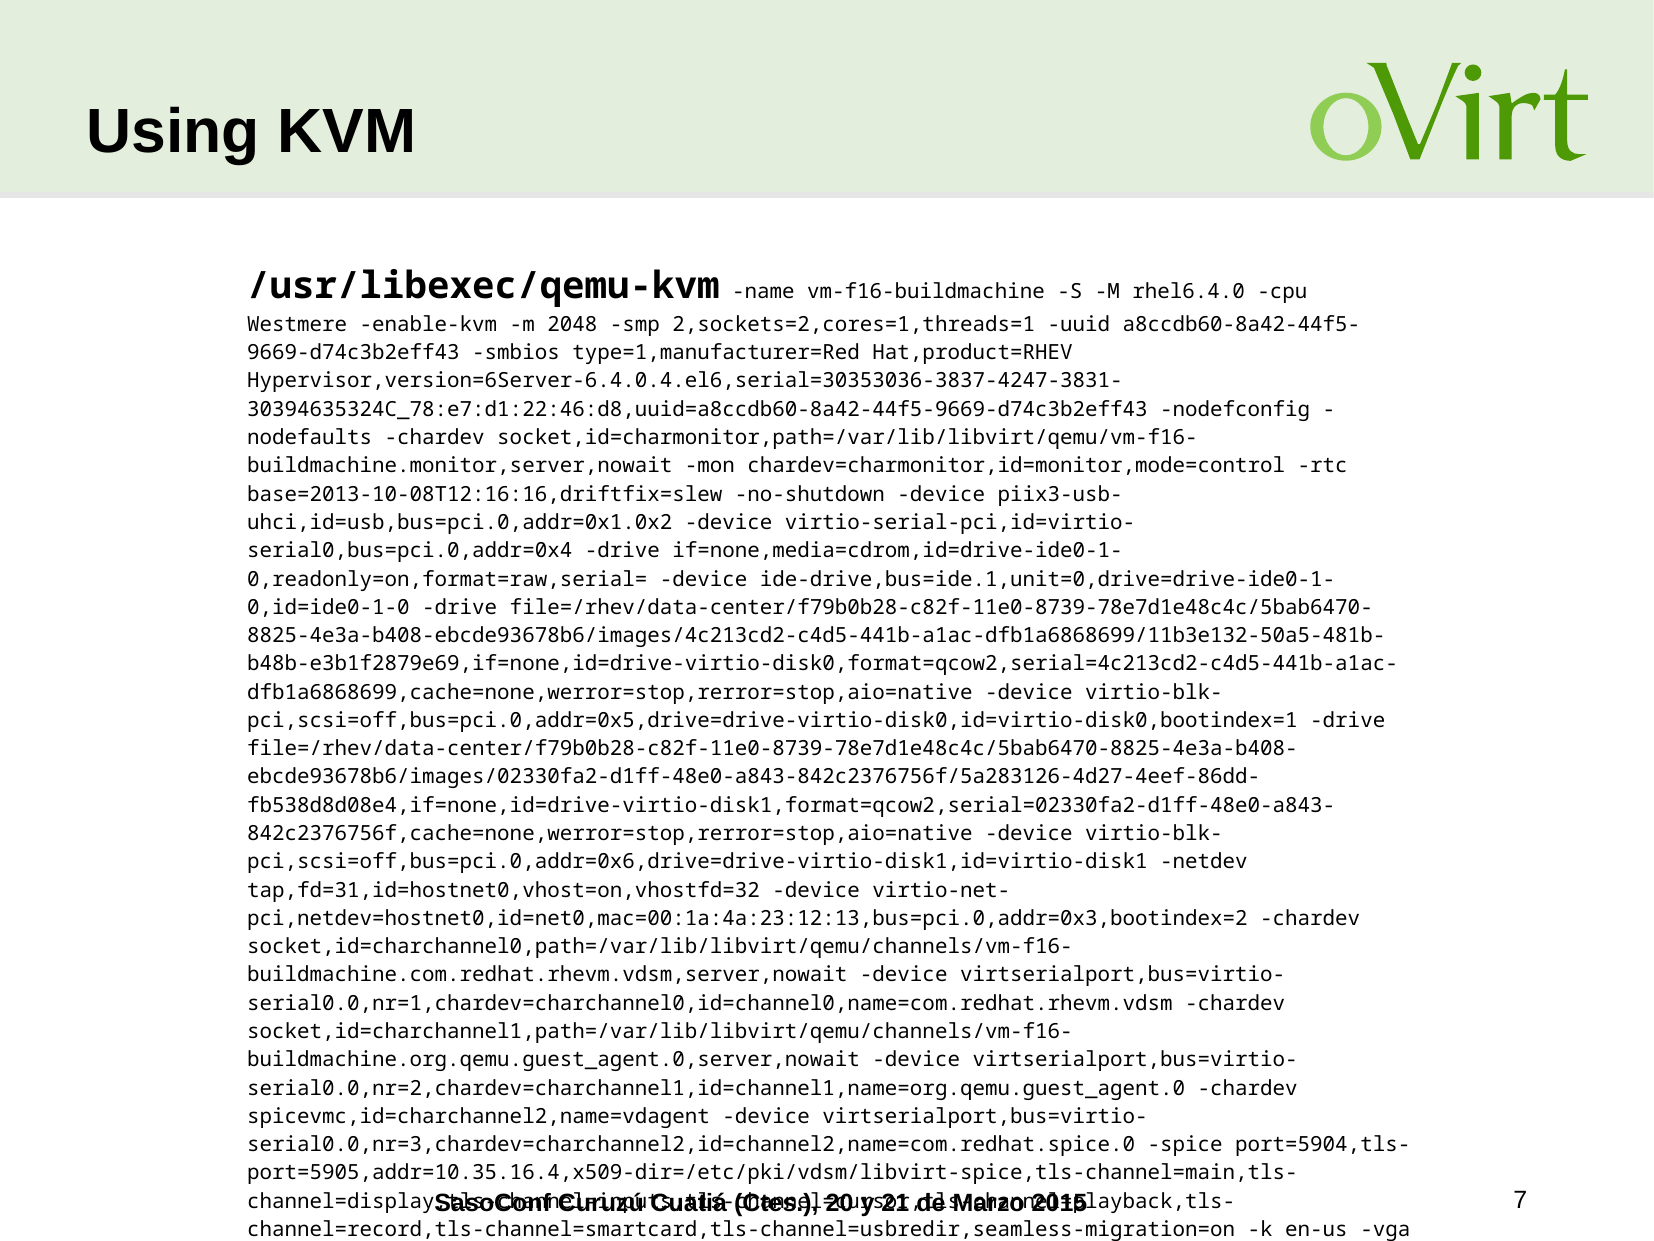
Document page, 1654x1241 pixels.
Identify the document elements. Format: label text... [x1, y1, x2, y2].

title Using KVM [86, 36, 1307, 225]
text_box /usr/libexec/qemu-kvm -name vm-f16-buildmachine -S -M rhel6.4.0 -cpu Westmere -enable-kvm -m 2048 -smp 2,sockets=2,cores=1,threads=1 -uuid a8ccdb60-8a42-44f5-9669-d74c3b2eff43 -smbios type=1,manufacturer=Red Hat,product=RHEV Hypervisor,version=6Server-6.4.0.4.el6,serial=30353036-3837-4247-3831-30394635324C_78:e7:d1:22:46:d8,uuid=a8ccdb60-8a42-44f5-9669-d74c3b2eff43 -nodefconfig -nodefaults -chardev socket,id=charmonitor,path=/var/lib/libvirt/qemu/vm-f16-buildmachine.monitor,server,nowait -mon chardev=charmonitor,id=monitor,mode=control -rtc base=2013-10-08T12:16:16,driftfix=slew -no-shutdown -device piix3-usb-uhci,id=usb,bus=pci.0,addr=0x1.0x2 -device virtio-serial-pci,id=virtio-serial0,bus=pci.0,addr=0x4 -drive if=none,media=cdrom,id=drive-ide0-1-0,readonly=on,format=raw,serial= -device ide-drive,bus=ide.1,unit=0,drive=drive-ide0-1-0,id=ide0-1-0 -drive file=/rhev/data-center/f79b0b28-c82f-11e0-8739-78e7d1e48c4c/5bab6470-8825-4e3a-b408-ebcde93678b6/images/4c213cd2-c4d5-441b-a1ac-dfb1a6868699/11b3e132-50a5-481b-b48b-e3b1f2879e69,if=none,id=drive-virtio-disk0,format=qcow2,serial=4c213cd2-c4d5-441b-a1ac-dfb1a6868699,cache=none,werror=stop,rerror=stop,aio=native -device virtio-blk-pci,scsi=off,bus=pci.0,addr=0x5,drive=drive-virtio-disk0,id=virtio-disk0,bootindex=1 -drive file=/rhev/data-center/f79b0b28-c82f-11e0-8739-78e7d1e48c4c/5bab6470-8825-4e3a-b408-ebcde93678b6/images/02330fa2-d1ff-48e0-a843-842c2376756f/5a283126-4d27-4eef-86dd-fb538d8d08e4,if=none,id=drive-virtio-disk1,format=qcow2,serial=02330fa2-d1ff-48e0-a843-842c2376756f,cache=none,werror=stop,rerror=stop,aio=native -device virtio-blk-pci,scsi=off,bus=pci.0,addr=0x6,drive=drive-virtio-disk1,id=virtio-disk1 -netdev tap,fd=31,id=hostnet0,vhost=on,vhostfd=32 -device virtio-net-pci,netdev=hostnet0,id=net0,mac=00:1a:4a:23:12:13,bus=pci.0,addr=0x3,bootindex=2 -chardev socket,id=charchannel0,path=/var/lib/libvirt/qemu/channels/vm-f16-buildmachine.com.redhat.rhevm.vdsm,server,nowait -device virtserialport,bus=virtio-serial0.0,nr=1,chardev=charchannel0,id=channel0,name=com.redhat.rhevm.vdsm -chardev socket,id=charchannel1,path=/var/lib/libvirt/qemu/channels/vm-f16-buildmachine.org.qemu.guest_agent.0,server,nowait -device virtserialport,bus=virtio-serial0.0,nr=2,chardev=charchannel1,id=channel1,name=org.qemu.guest_agent.0 -chardev spicevmc,id=charchannel2,name=vdagent -device virtserialport,bus=virtio-serial0.0,nr=3,chardev=charchannel2,id=channel2,name=com.redhat.spice.0 -spice port=5904,tls-port=5905,addr=10.35.16.4,x509-dir=/etc/pki/vdsm/libvirt-spice,tls-channel=main,tls-channel=display,tls-channel=inputs,tls-channel=cursor,tls-channel=playback,tls-channel=record,tls-channel=smartcard,tls-channel=usbredir,seamless-migration=on -k en-us -vga qxl -global qxl-vga.ram_size=67108864 -global qxl-vga.vram_size=67108864 [232, 250, 1425, 1159]
